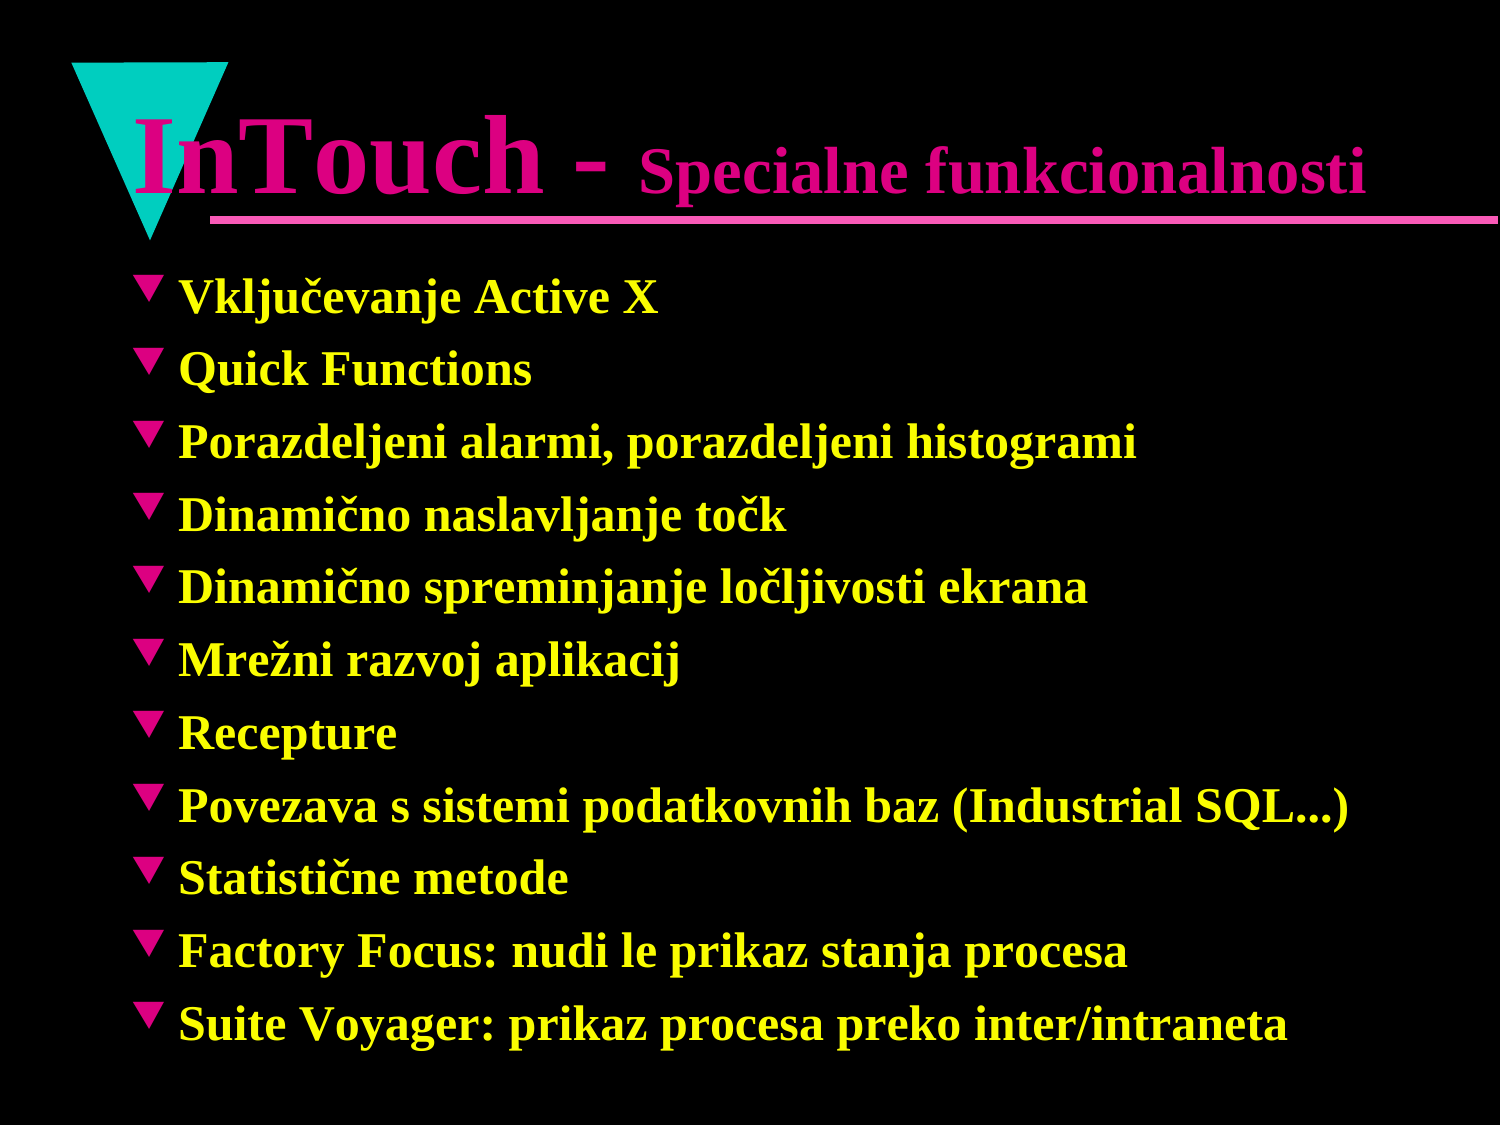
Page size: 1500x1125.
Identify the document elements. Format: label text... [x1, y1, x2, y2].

list Vključevanje Active X Quick Functions Porazdeljeni alarmi, porazdeljeni histogrami Dinamično naslavljanje točk Dinamično spreminjanje ločljivosti ekrana Mrežni razvoj aplikacij Recepture Povezava s sistemi podatkovnih baz (Industrial SQL...) Statistične metode Factory Focus: nudi le prikaz stanja procesa Suite Voyager: prikaz procesa preko inter/intraneta [116, 262, 1384, 1059]
title InTouch - Specialne funkcionalnosti [117, 63, 1500, 251]
